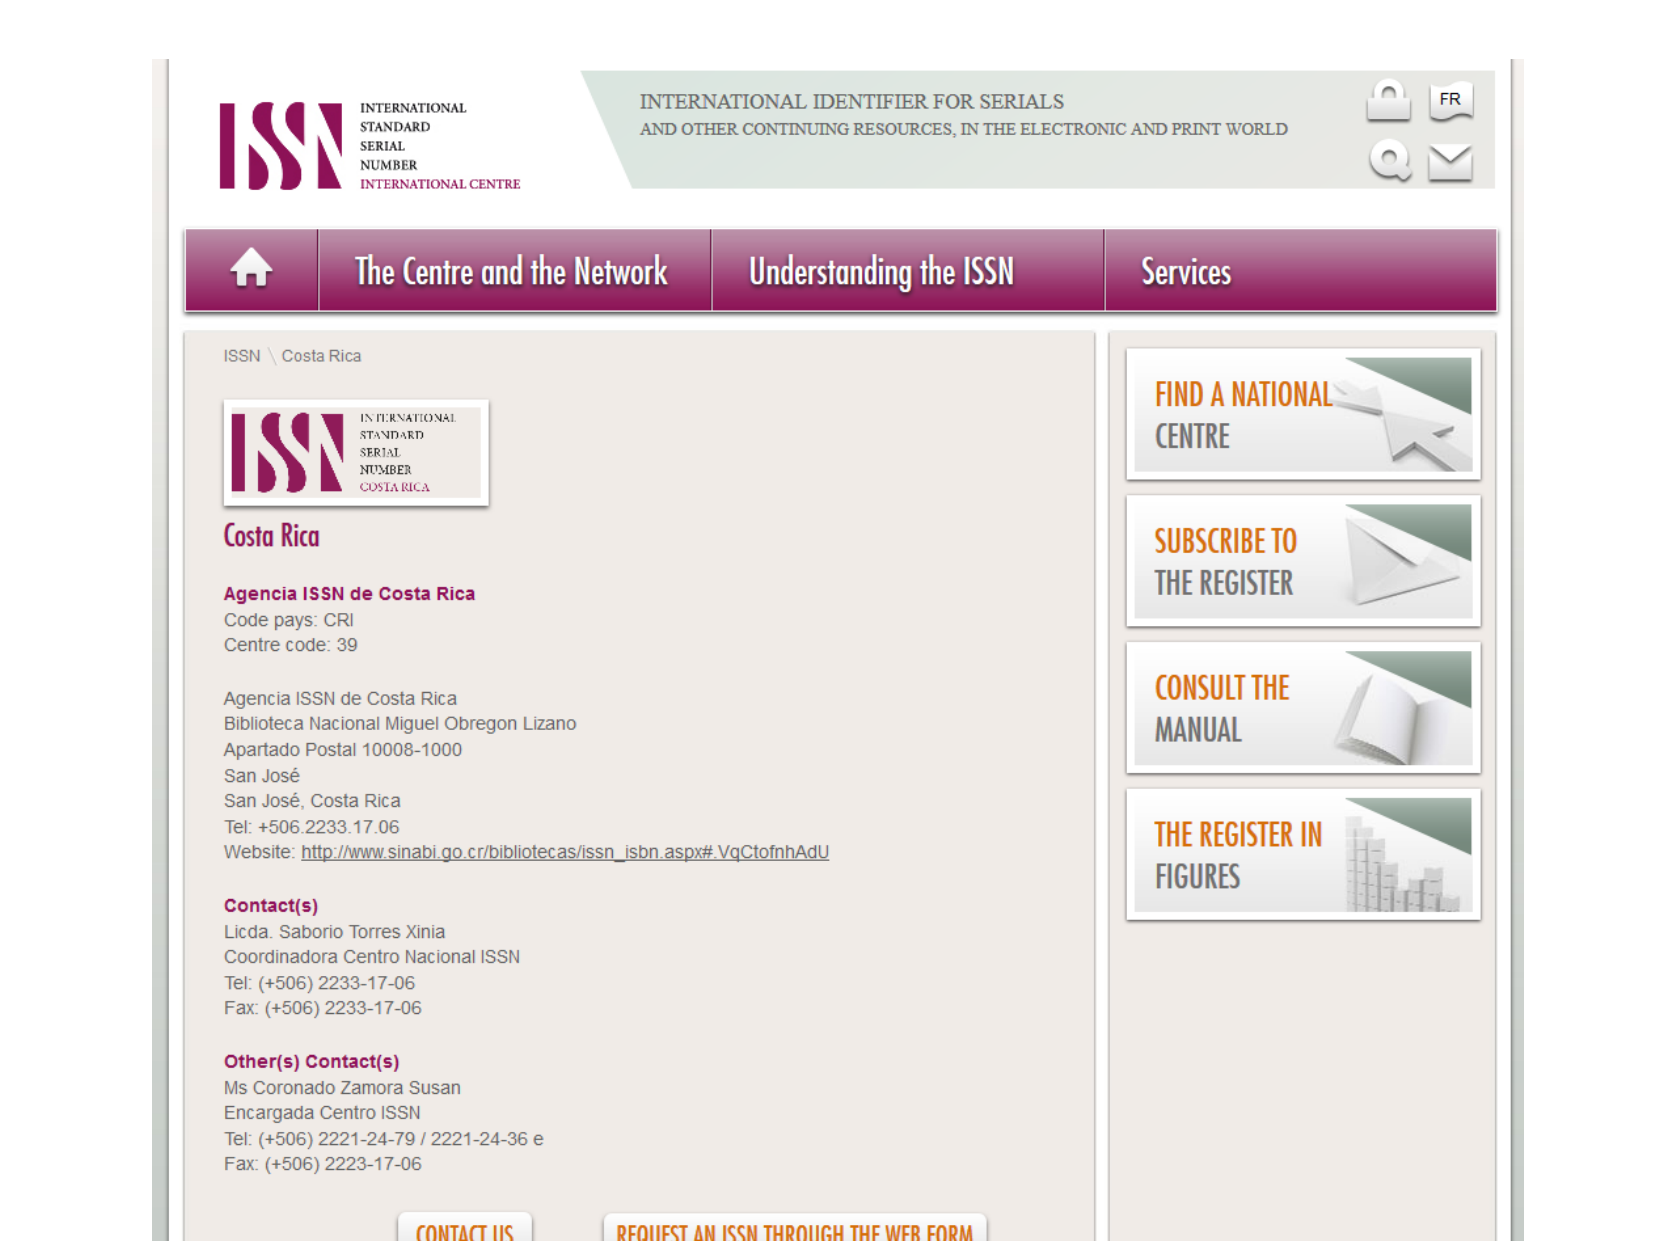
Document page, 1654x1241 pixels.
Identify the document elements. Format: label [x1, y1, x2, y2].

picture [152, 59, 1524, 1241]
